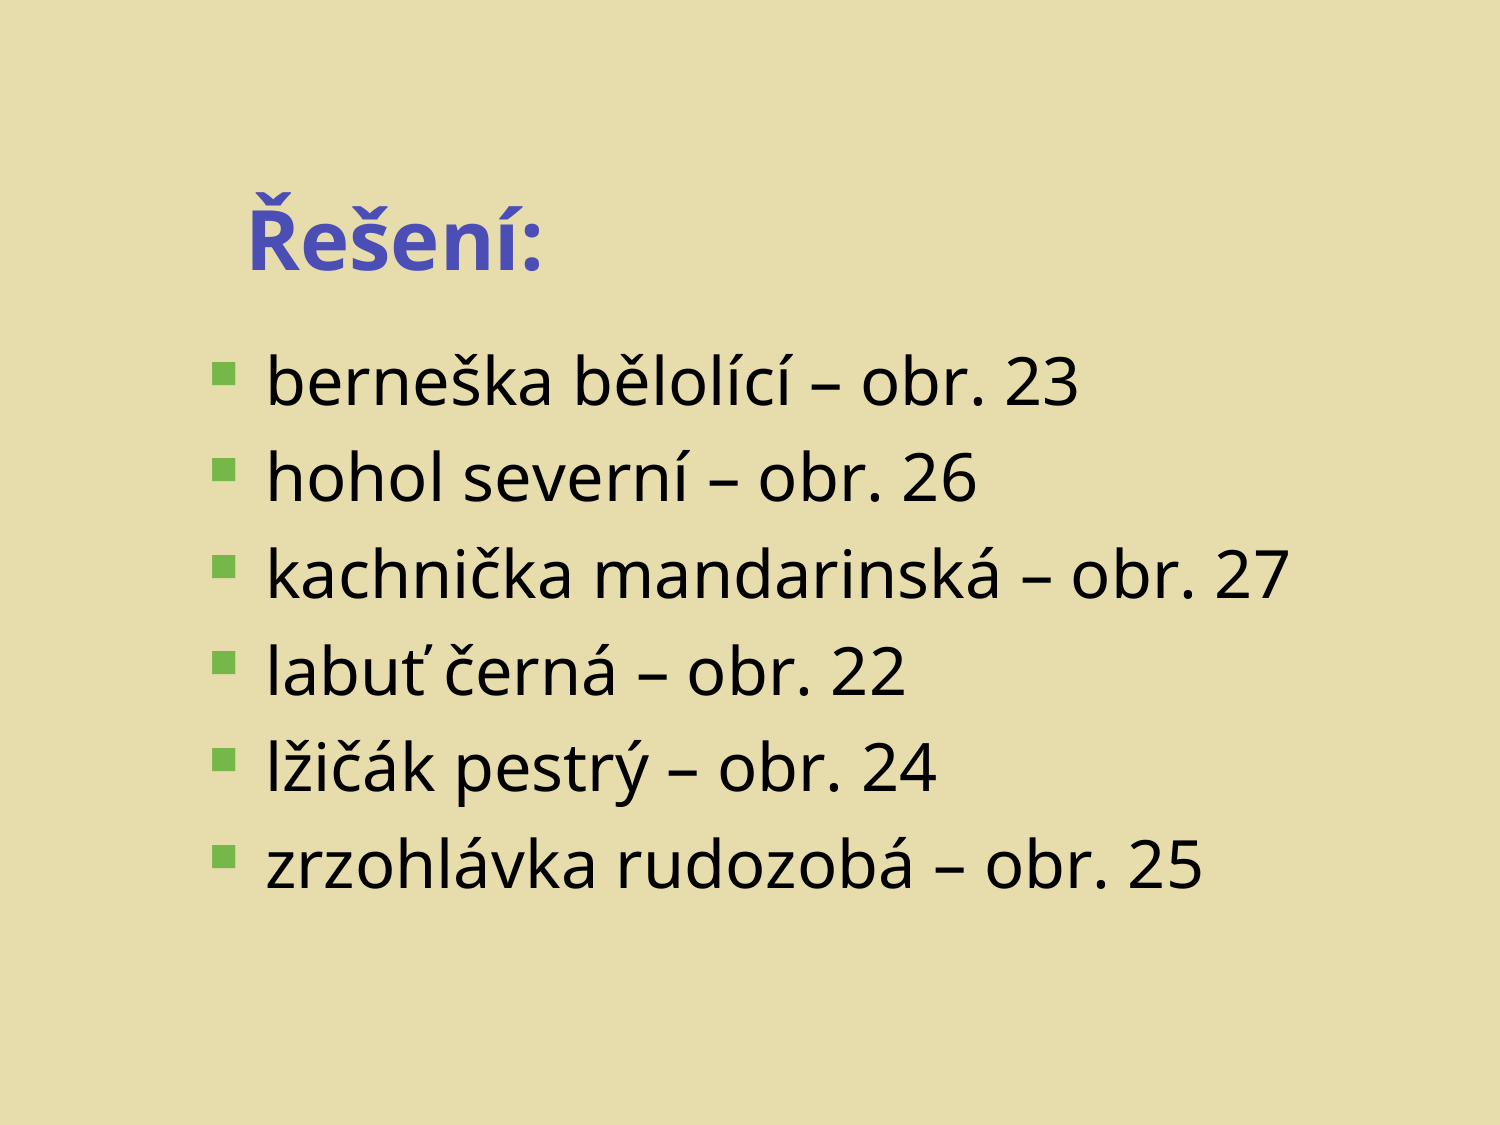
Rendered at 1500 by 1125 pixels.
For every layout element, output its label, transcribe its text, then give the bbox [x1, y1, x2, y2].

list berneška bělolící – obr. 23 hohol severní – obr. 26 kachnička mandarinská – obr. 27 labuť černá – obr. 22 lžičák pestrý – obr. 24 zrzohlávka rudozobá – obr. 25 [193, 331, 1469, 1007]
title Řešení: [230, 54, 1406, 295]
